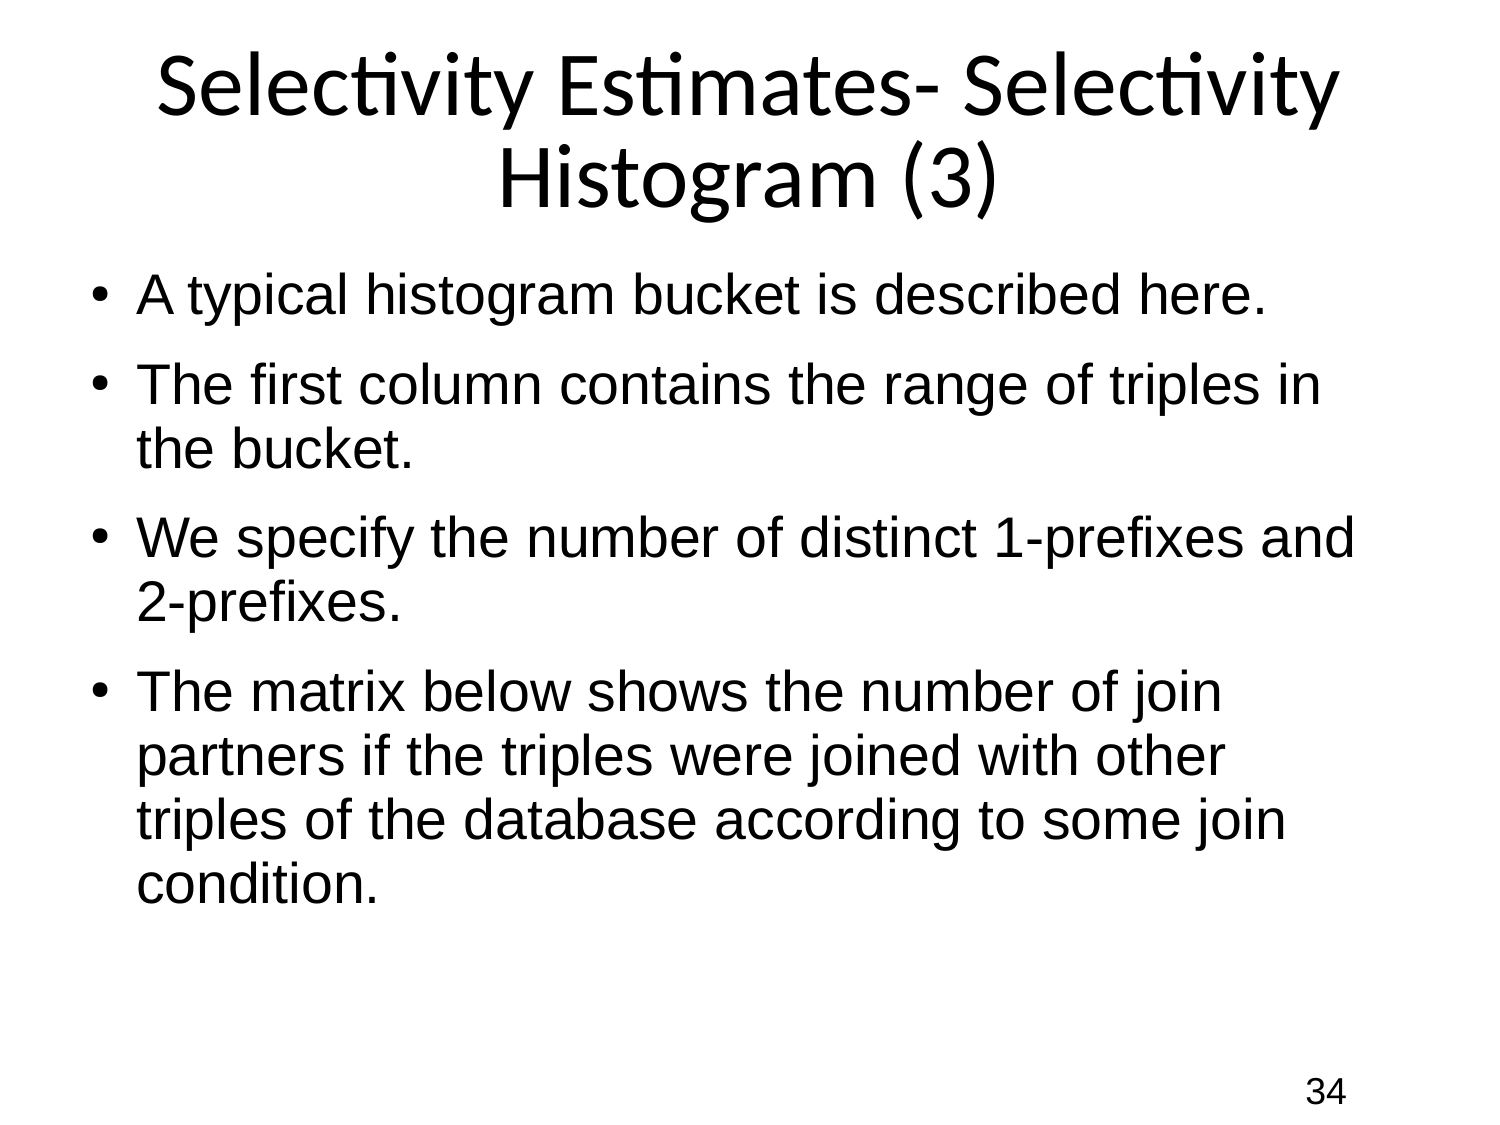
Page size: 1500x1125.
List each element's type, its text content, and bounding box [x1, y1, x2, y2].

title Selectivity Estimates- Selectivity Histogram (3) [75, 31, 1425, 246]
list A typical histogram bucket is described here. The first column contains the range of triples in the bucket. We specify the number of distinct 1-prefixes and 2-prefixes. The matrix below shows the number of join partners if the triples were joined with other triples of the database according to some join condition. [75, 263, 1395, 916]
